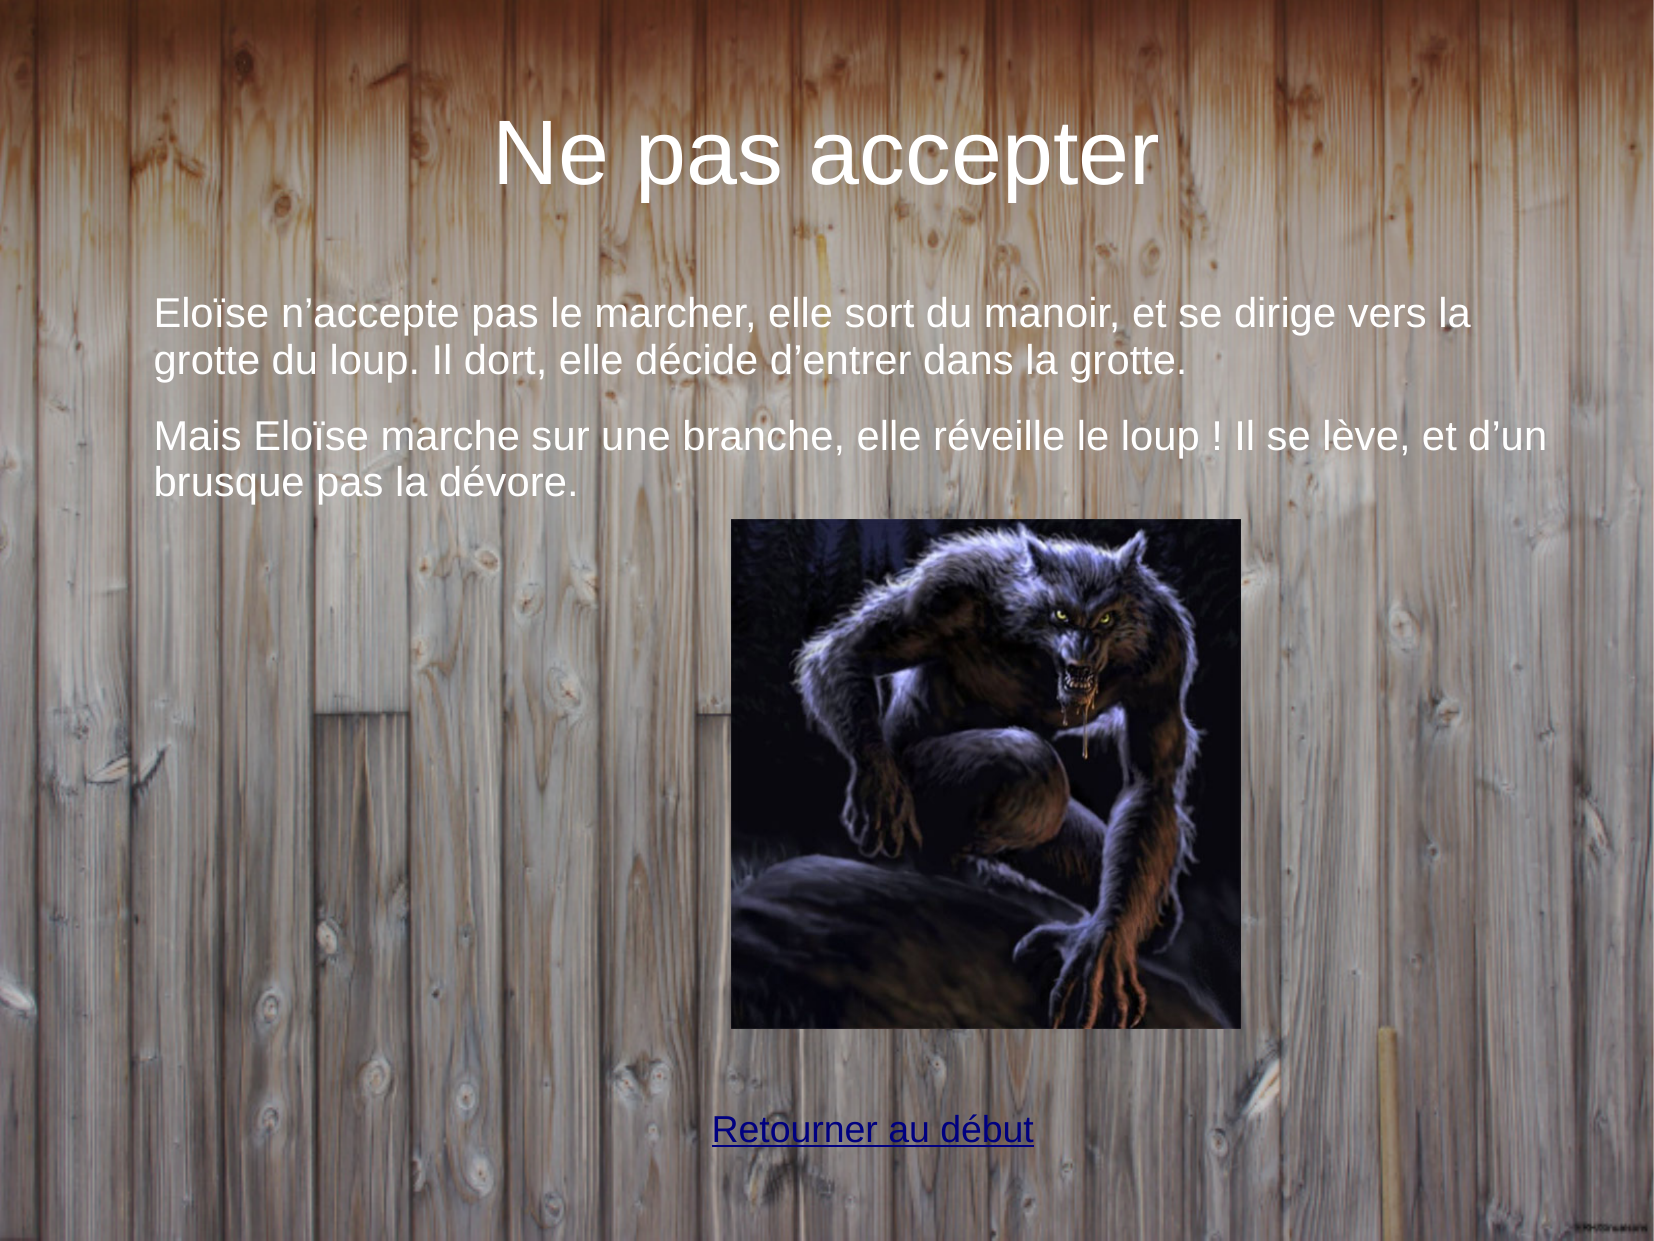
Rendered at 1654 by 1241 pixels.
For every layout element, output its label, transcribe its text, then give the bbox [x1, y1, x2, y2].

picture [0, 0, 1654, 1241]
text_box Retourner au début [696, 1101, 1052, 1158]
title Ne pas accepter [82, 49, 1571, 257]
list Eloïse n’accepte pas le marcher, elle sort du manoir, et se dirige vers la grotte du loup. Il dort, elle décide d’entrer dans la grotte. Mais Eloïse marche sur une branche, elle réveille le loup ! Il se lève, et d’un brusque pas la dévore. [82, 290, 1571, 1010]
